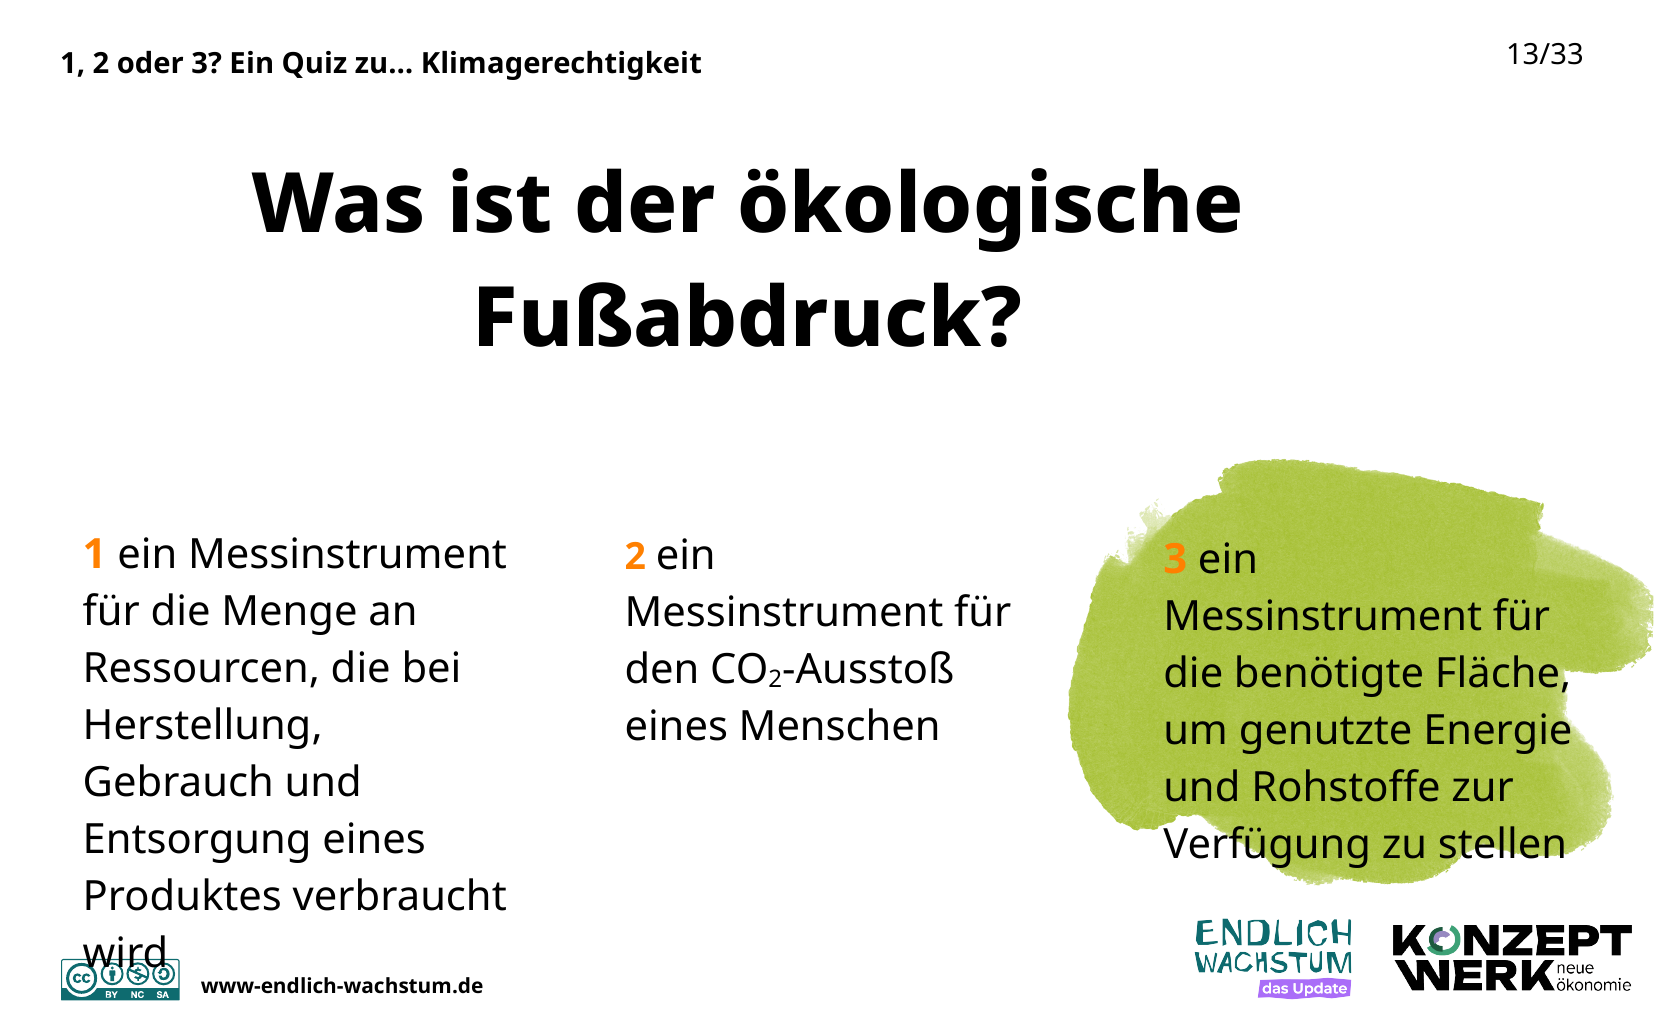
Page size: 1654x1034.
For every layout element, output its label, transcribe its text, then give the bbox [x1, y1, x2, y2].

picture [1067, 458, 1654, 886]
text_box 3 ein Messinstrument für die benötigte Fläche, um genutzte Energie und Rohstoffe zur Verfügung zu stellen [1077, 521, 1602, 908]
title Was ist der ökologische Fußabdruck? [250, 143, 1580, 517]
text_box 1 ein Messinstrument für die Menge an Ressourcen, die bei Herstellung, Gebrauch und Entsorgung eines Produktes verbraucht wird [0, 516, 539, 904]
picture [1176, 908, 1374, 1011]
text_box 2 ein Messinstrument für den CO2-Ausstoß eines Menschen [539, 517, 1035, 790]
picture [1387, 917, 1636, 997]
